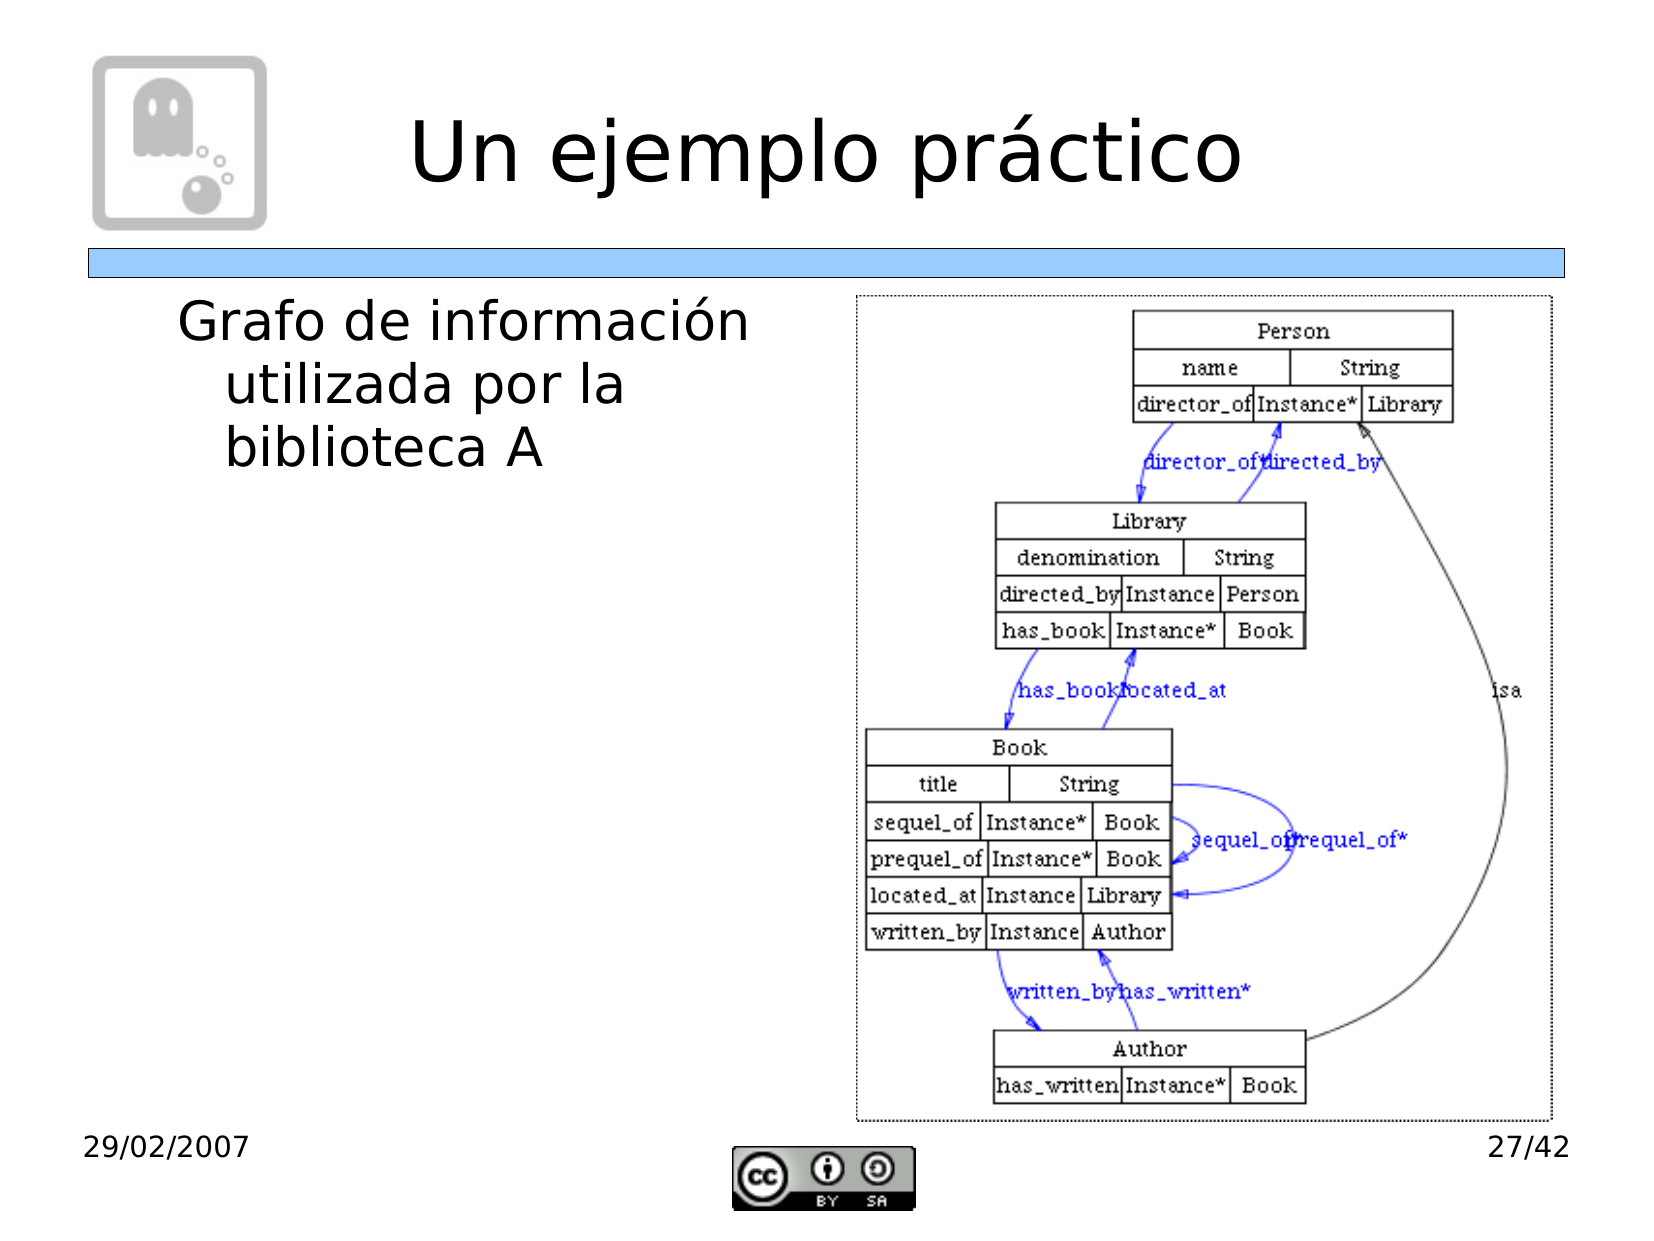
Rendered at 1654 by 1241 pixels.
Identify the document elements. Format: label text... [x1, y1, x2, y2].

list Grafo de información utilizada por la biblioteca A [82, 290, 827, 1094]
picture [856, 295, 1553, 1123]
picture [732, 1146, 916, 1211]
title Un ejemplo práctico [82, 56, 1571, 250]
